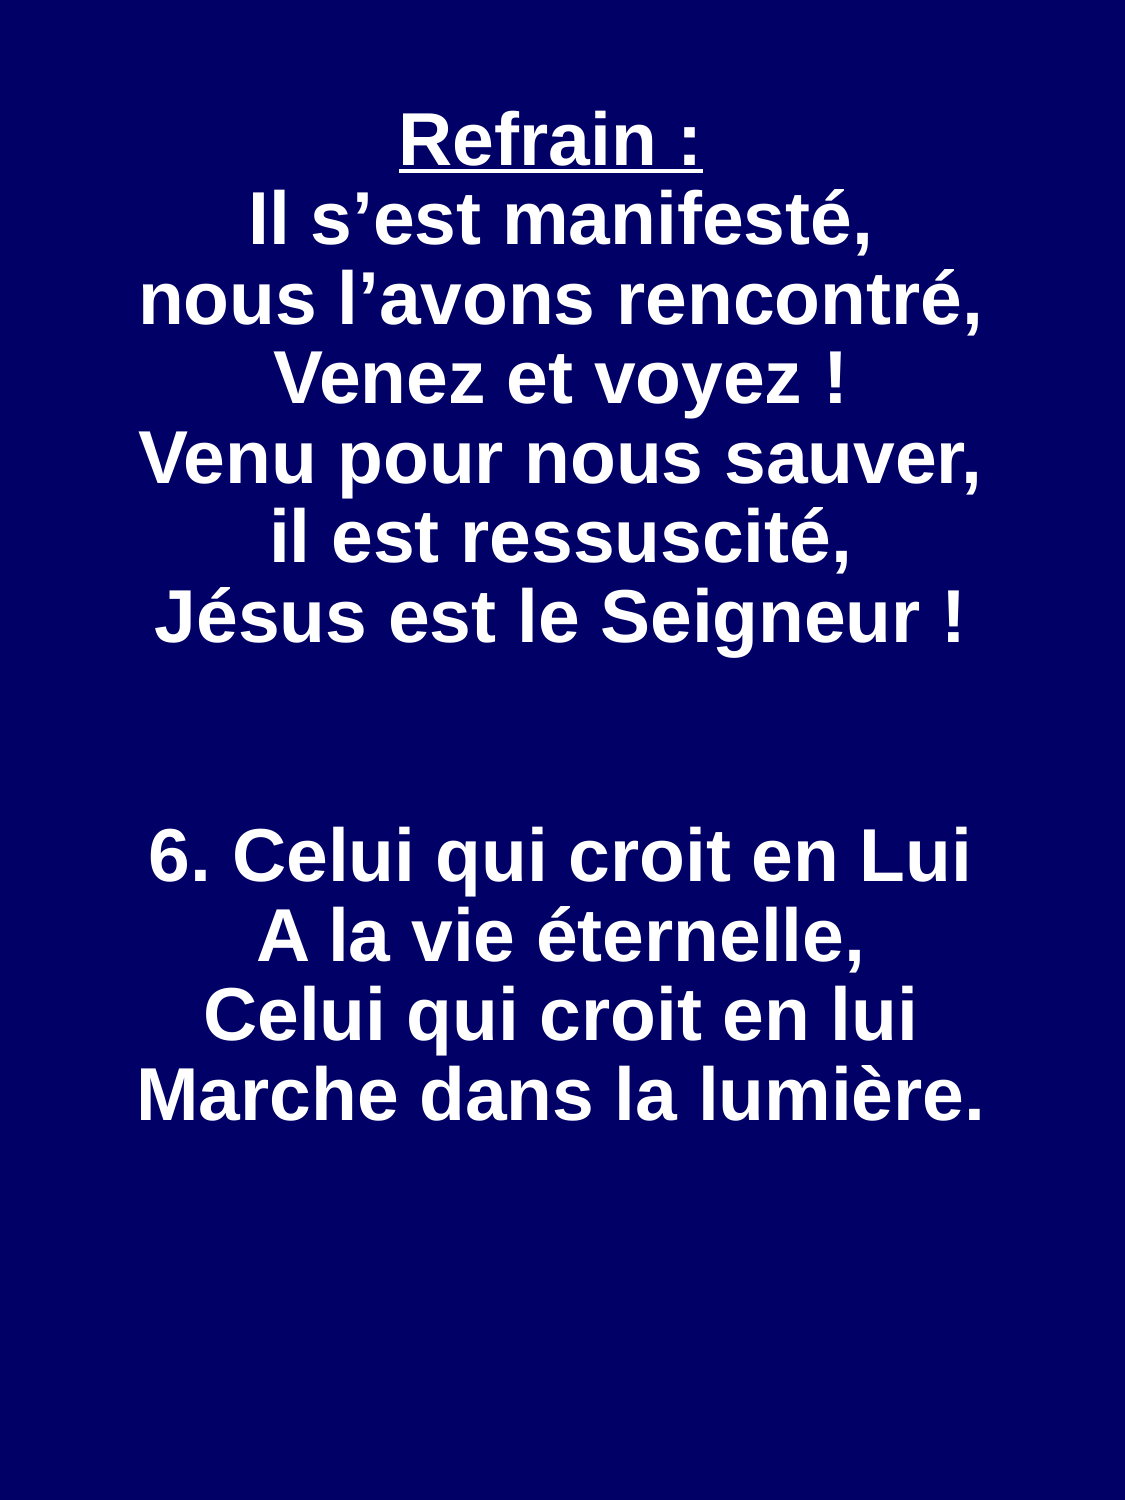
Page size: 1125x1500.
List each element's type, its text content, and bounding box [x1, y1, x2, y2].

text_box Refrain : Il s’est manifesté, nous l’avons rencontré, Venez et voyez ! Venu pour nous sauver, il est ressuscité, Jésus est le Seigneur ! 6. Celui qui croit en Lui A la vie éternelle, Celui qui croit en lui Marche dans la lumière. [11, 35, 1111, 1441]
